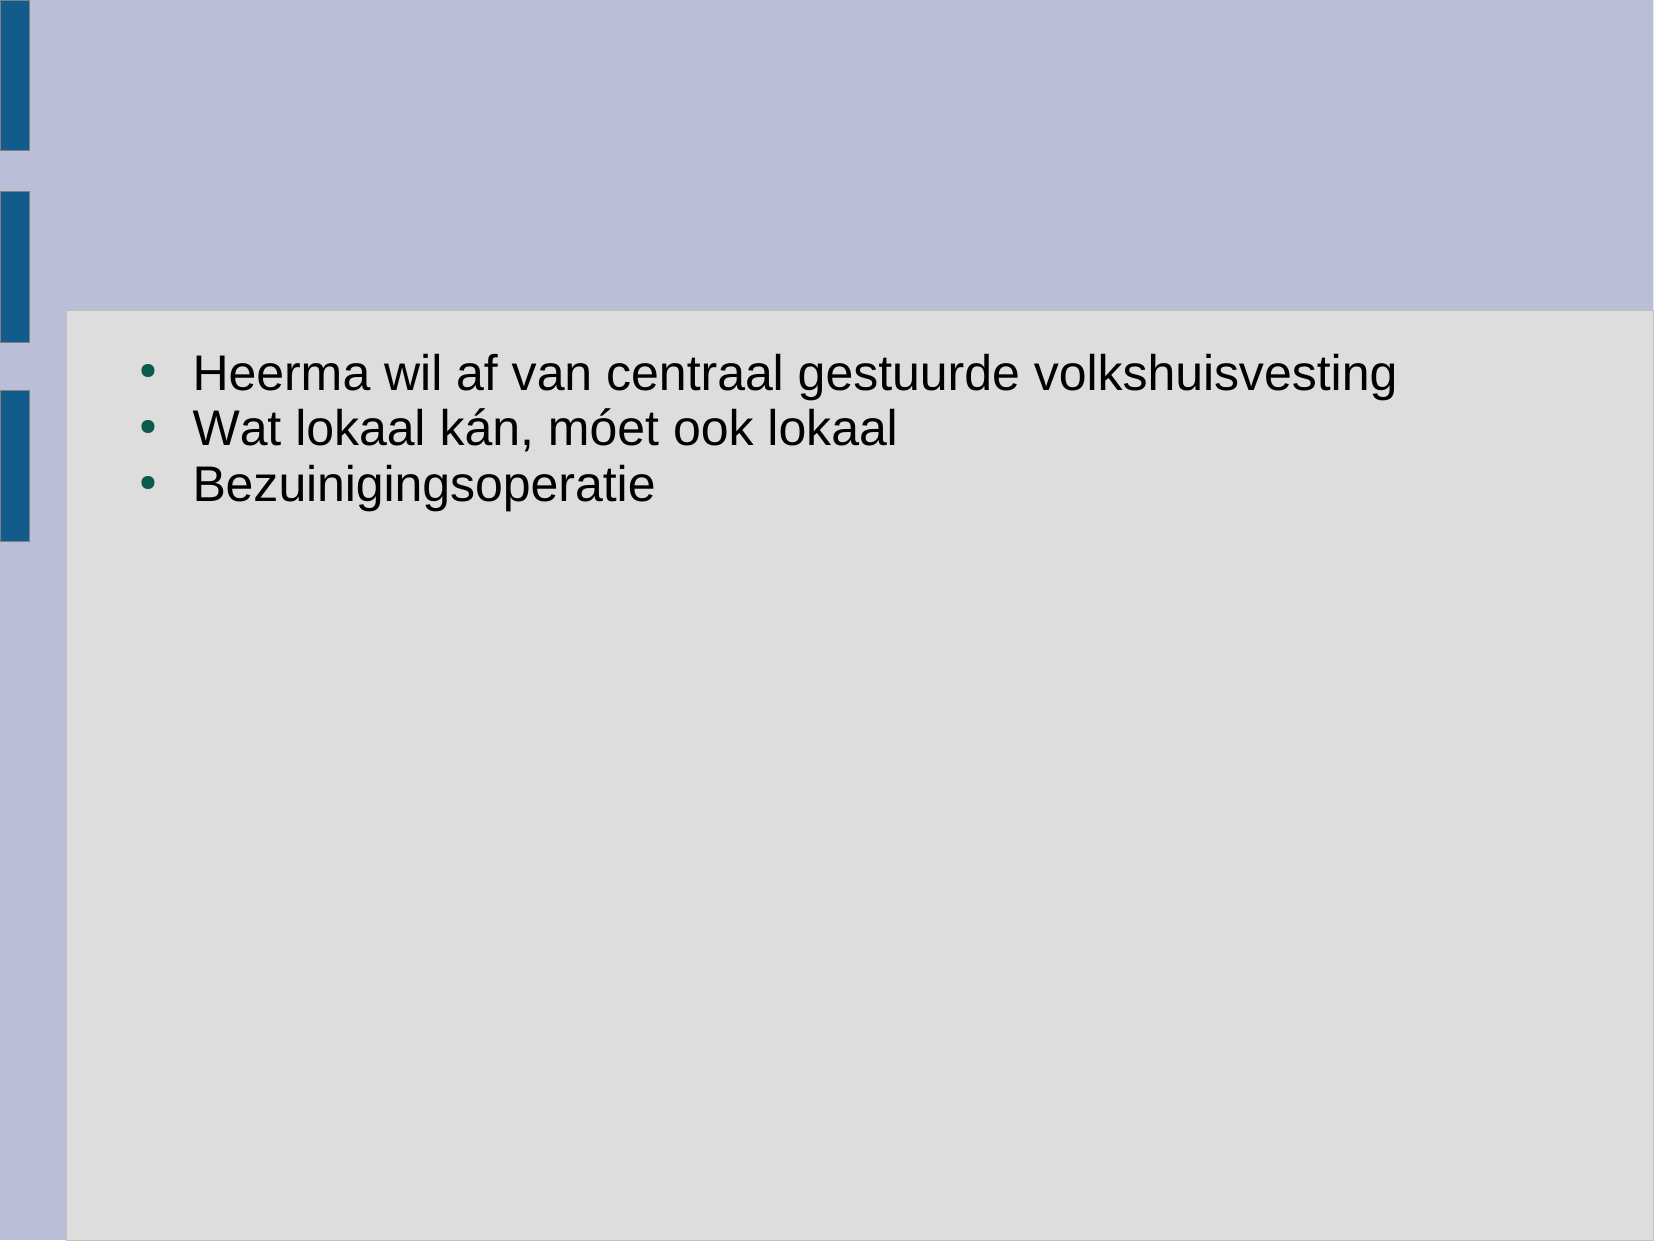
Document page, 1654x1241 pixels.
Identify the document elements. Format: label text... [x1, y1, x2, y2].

list Heerma wil af van centraal gestuurde volkshuisvesting Wat lokaal kán, móet ook lokaal Bezuinigingsoperatie [121, 344, 1534, 1127]
